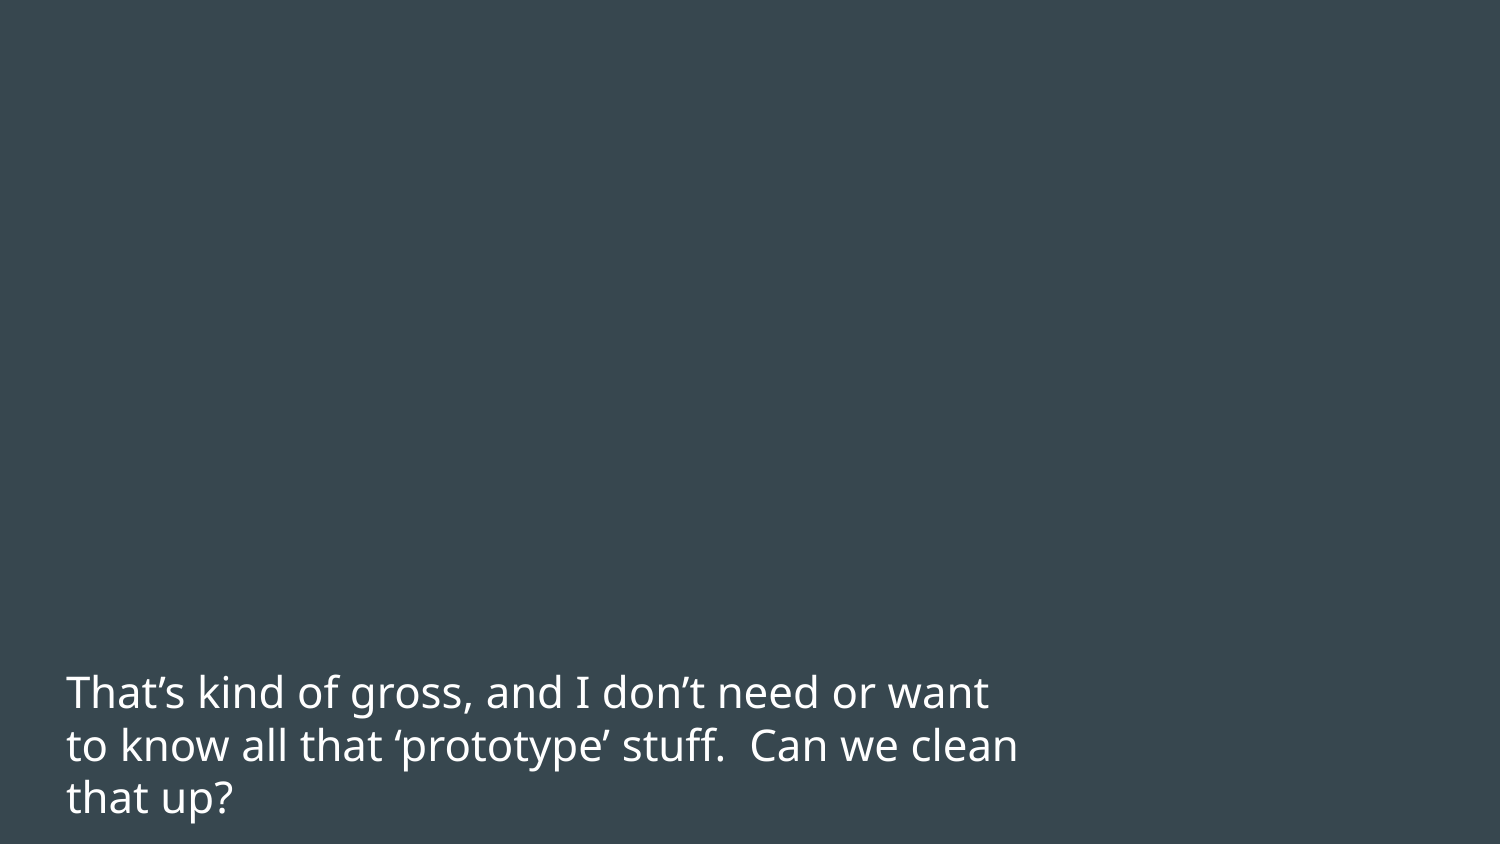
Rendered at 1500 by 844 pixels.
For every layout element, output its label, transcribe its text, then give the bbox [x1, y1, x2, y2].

list That’s kind of gross, and I don’t need or want to know all that ‘prototype’ stuff. Can we clean that up? [51, 694, 1036, 794]
